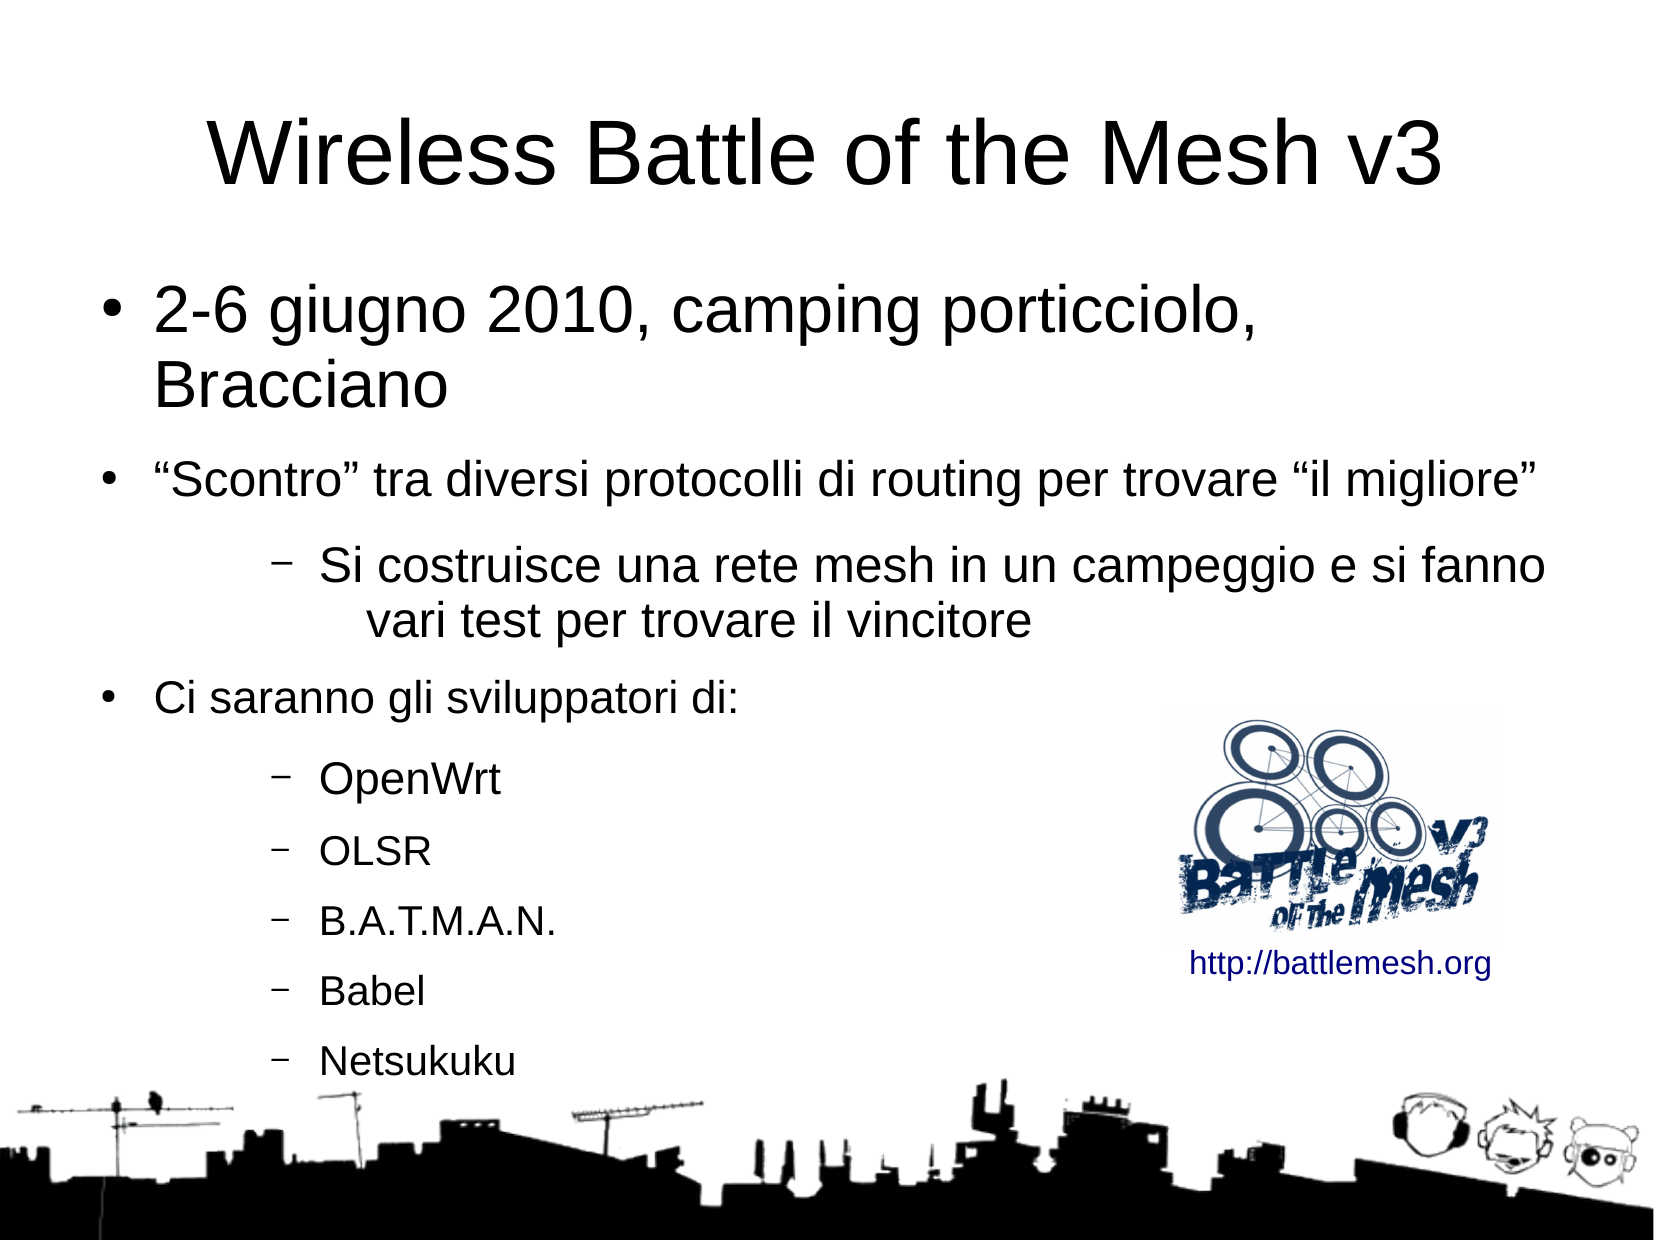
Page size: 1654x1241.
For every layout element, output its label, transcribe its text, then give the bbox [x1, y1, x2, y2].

title Wireless Battle of the Mesh v3 [82, 56, 1571, 250]
picture [0, 1077, 1654, 1240]
list 2-6 giugno 2010, camping porticciolo, Bracciano “Scontro” tra diversi protocolli di routing per trovare “il migliore” Si costruisce una rete mesh in un campeggio e si fanno vari test per trovare il vincitore Ci saranno gli sviluppatori di: OpenWrt OLSR B.A.T.M.A.N. Babel Netsukuku [82, 272, 1571, 1167]
text_box http://battlemesh.org [1162, 937, 1538, 990]
picture [1162, 706, 1501, 937]
